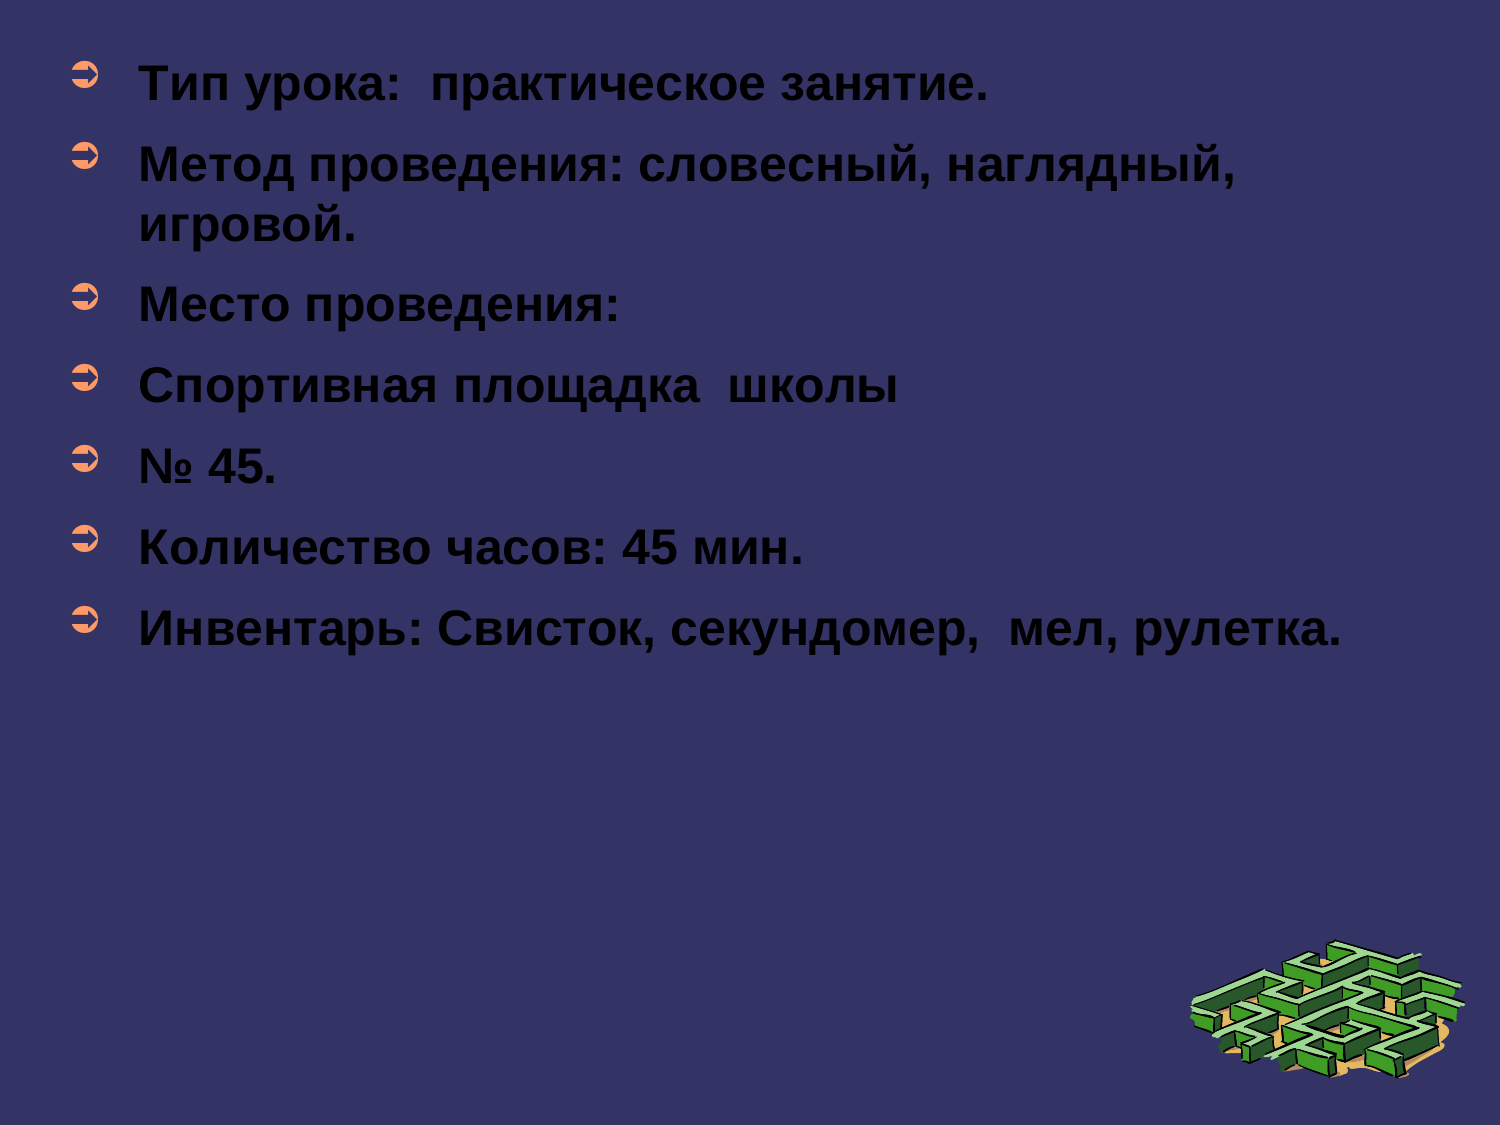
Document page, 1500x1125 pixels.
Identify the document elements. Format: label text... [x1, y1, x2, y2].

list Тип урока: практическое занятие. Метод проведения: словесный, наглядный, игровой. Место проведения: Спортивная площадка школы № 45. Количество часов: 45 мин. Инвентарь: Свисток, секундомер, мел, рулетка. [41, 42, 1412, 1125]
